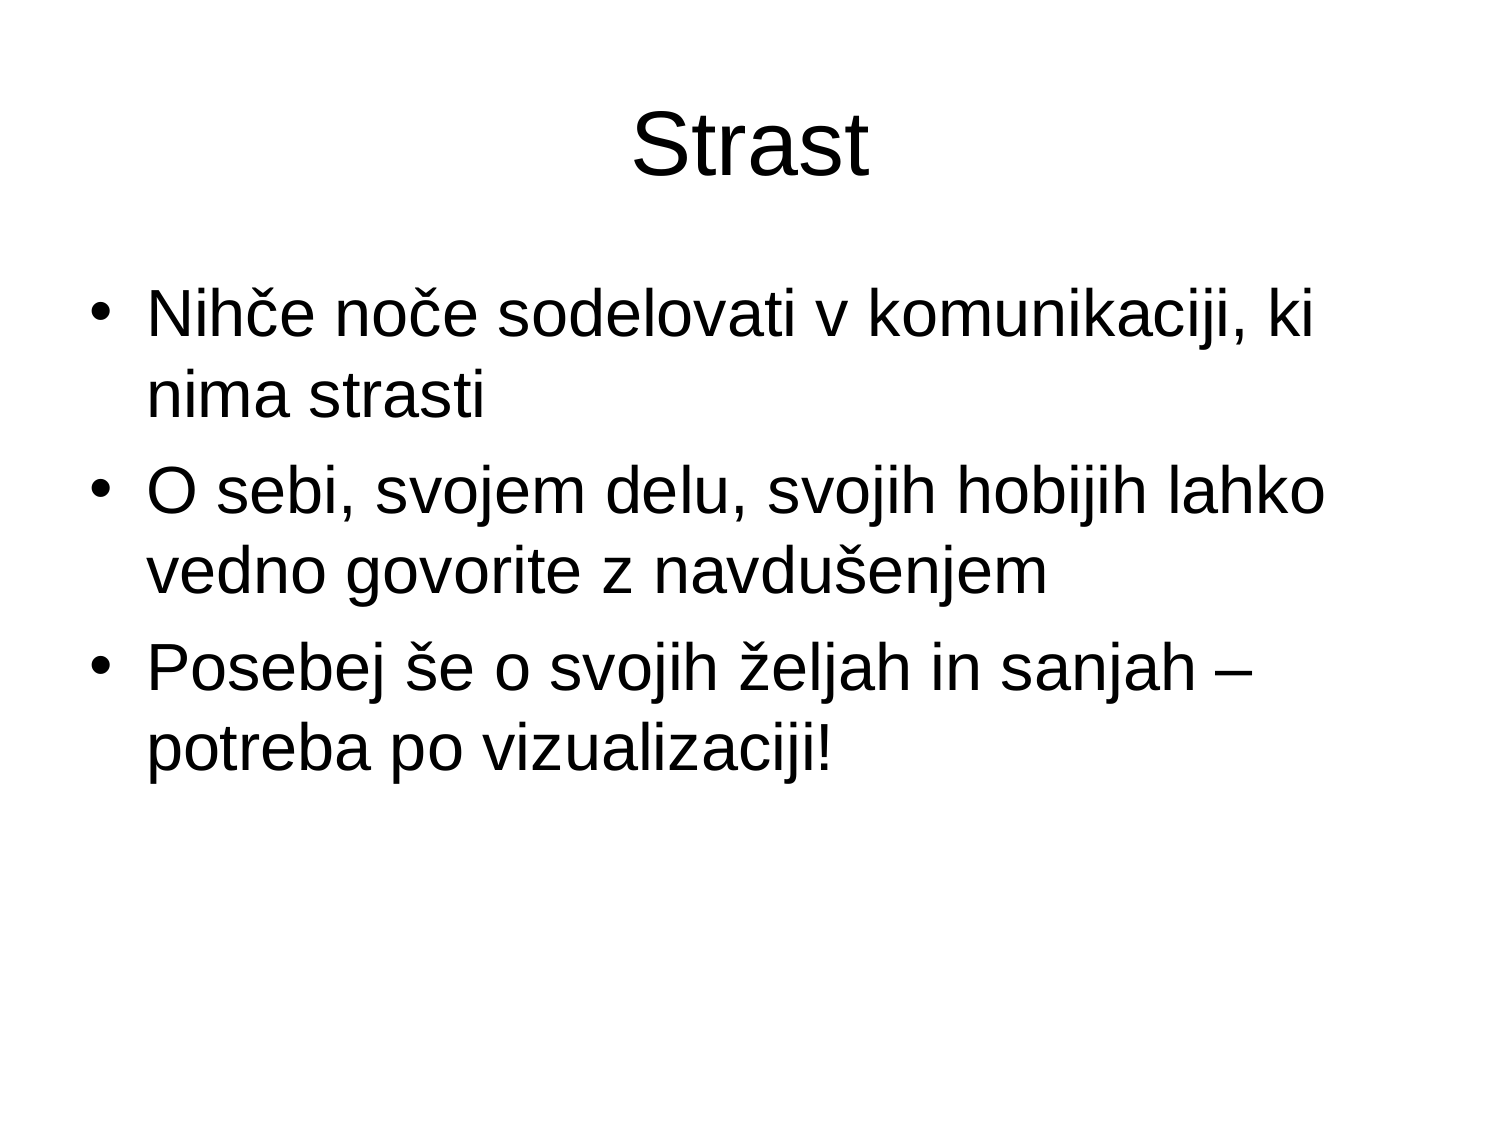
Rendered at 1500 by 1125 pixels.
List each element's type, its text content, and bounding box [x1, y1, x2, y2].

list Nihče noče sodelovati v komunikaciji, ki nima strasti O sebi, svojem delu, svojih hobijih lahko vedno govorite z navdušenjem Posebej še o svojih željah in sanjah – potreba po vizualizaciji! [75, 262, 1426, 1006]
title Strast [75, 45, 1426, 233]
